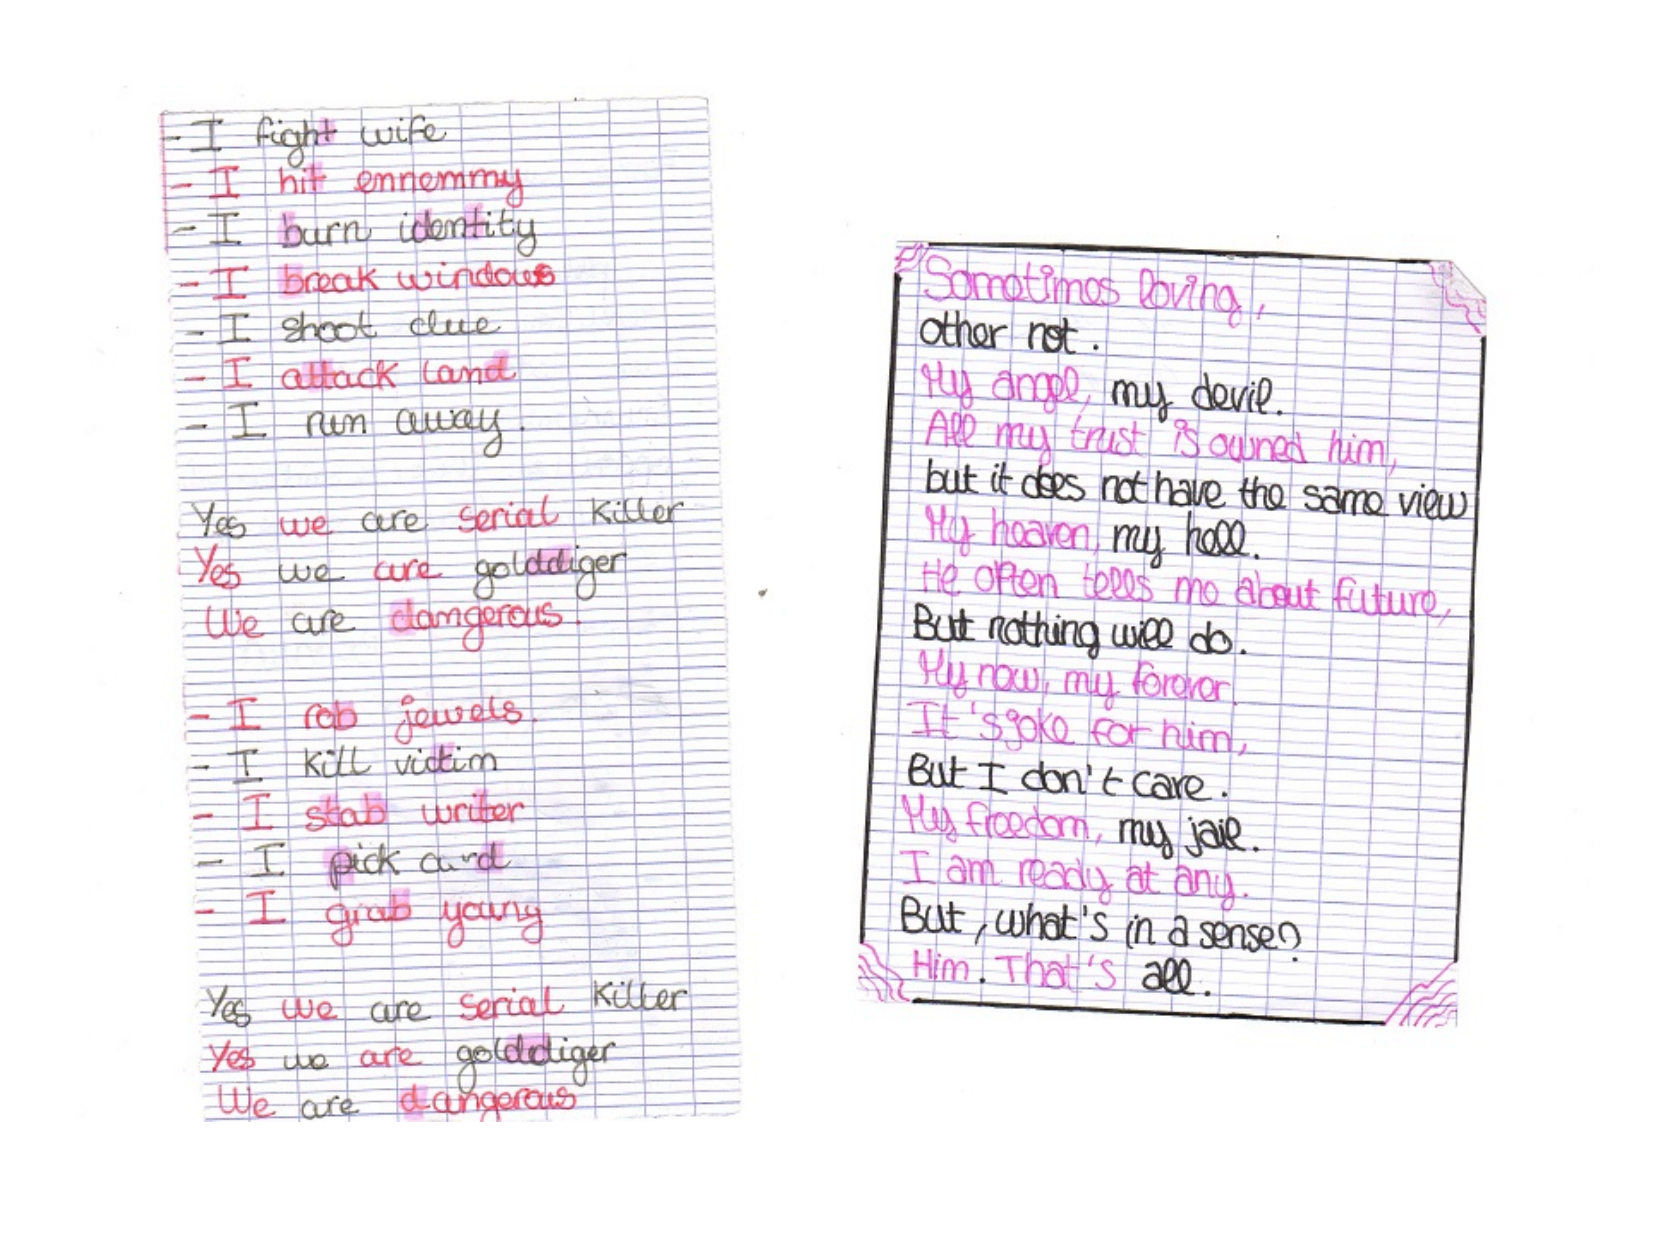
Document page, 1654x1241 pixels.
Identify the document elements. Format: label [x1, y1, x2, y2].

picture [74, 58, 1595, 1123]
